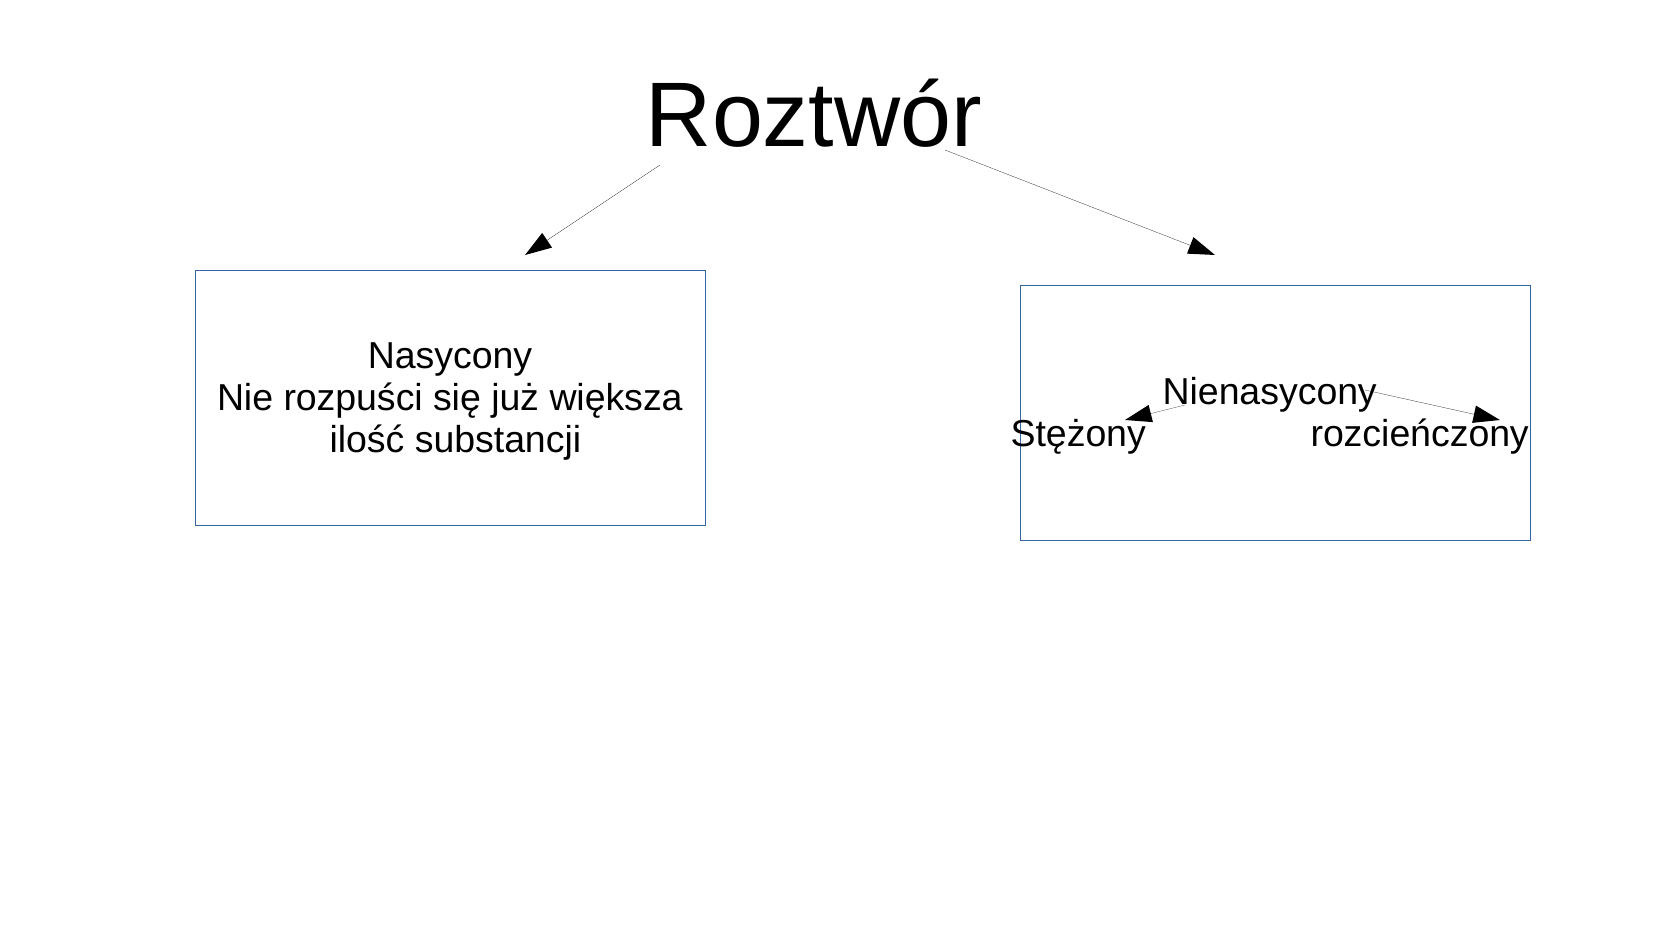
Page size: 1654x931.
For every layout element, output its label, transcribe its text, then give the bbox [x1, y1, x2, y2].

text_box Nienasycony Stężony rozcieńczony [1020, 285, 1531, 541]
title Roztwór [82, 37, 1571, 193]
text_box Nasycony Nie rozpuści się już większa ilość substancji [195, 270, 706, 526]
